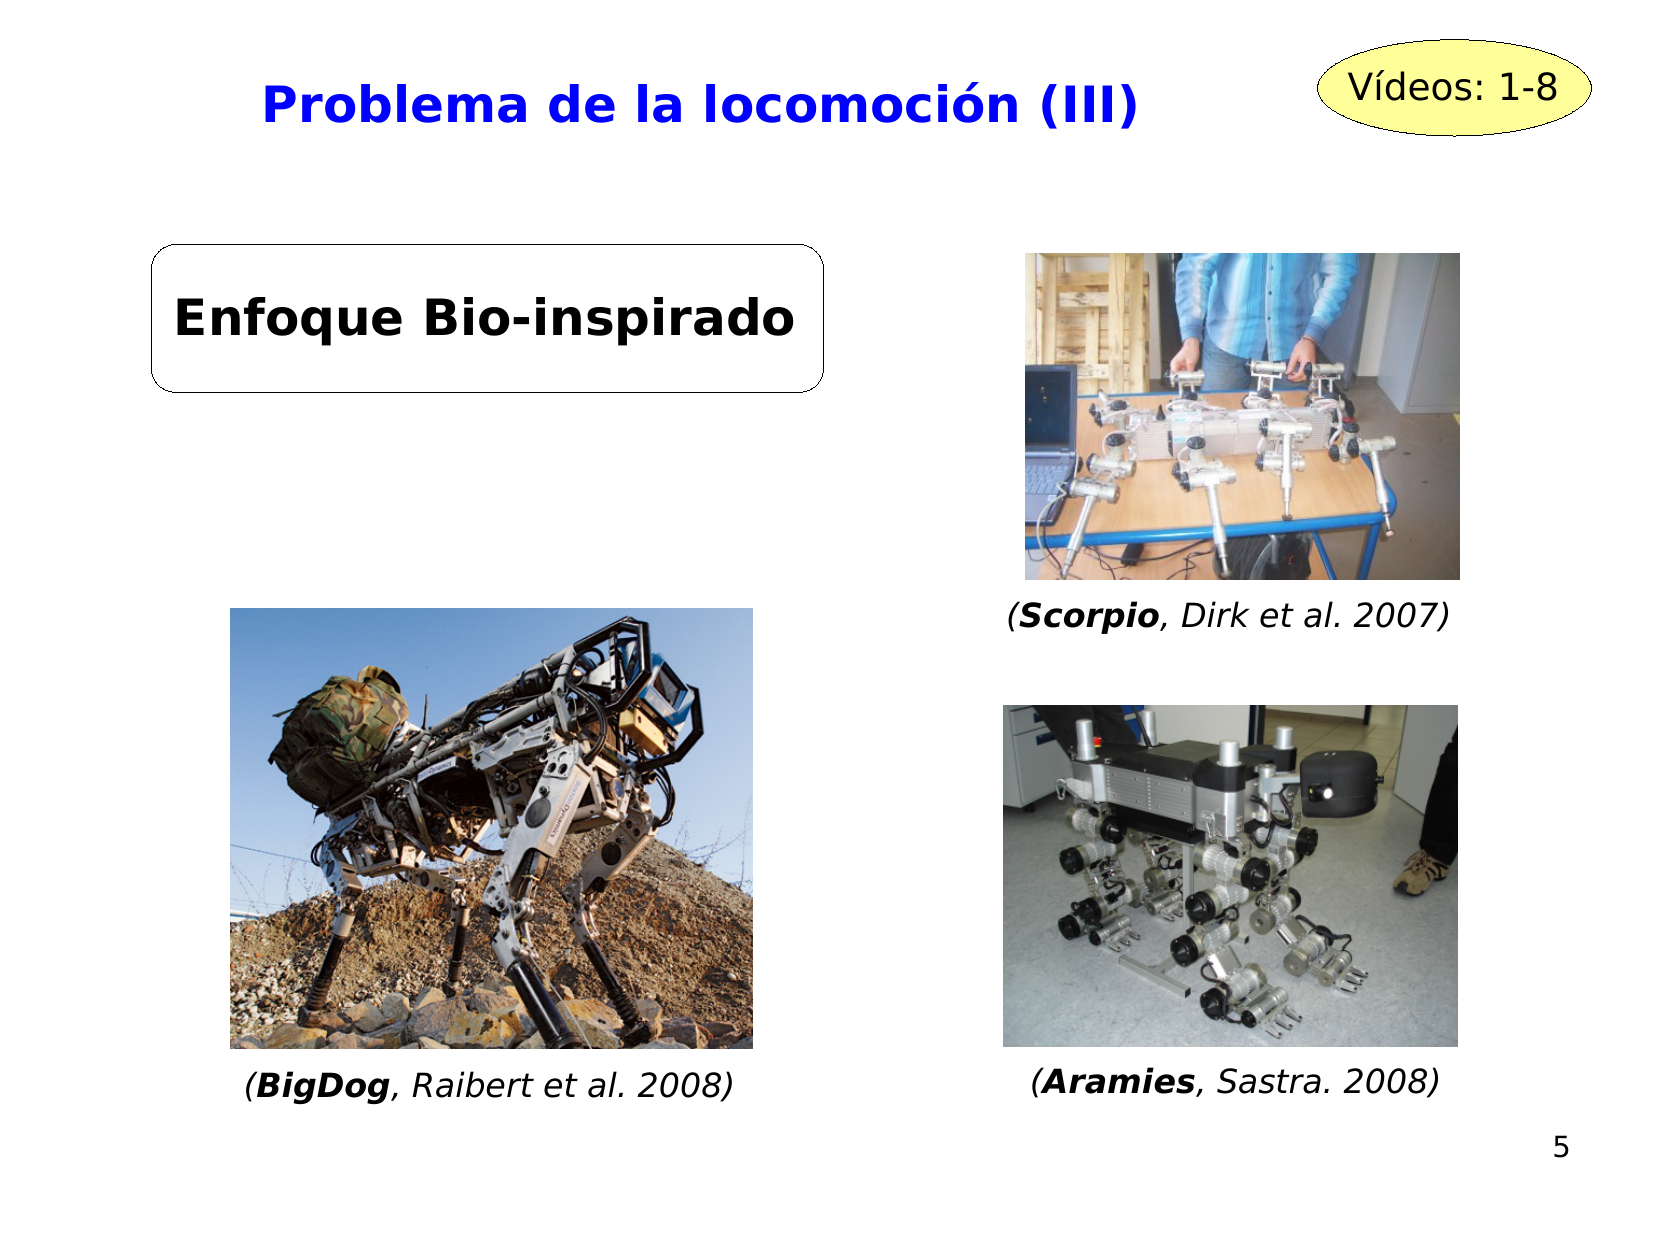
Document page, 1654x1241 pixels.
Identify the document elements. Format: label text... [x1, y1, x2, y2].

text_box [1347, 39, 1562, 58]
text_box (BigDog, Raibert et al. 2008) [228, 1059, 752, 1113]
text_box Vídeos: 1-8 [1332, 58, 1574, 118]
text_box (Scorpio, Dirk et al. 2007) [991, 589, 1468, 643]
text_box [1574, 64, 1592, 112]
text_box [1317, 66, 1332, 110]
picture [1003, 705, 1458, 1047]
picture [1025, 253, 1460, 580]
text_box Enfoque Bio-inspirado [159, 281, 812, 355]
text_box (Aramies, Sastra. 2008) [1015, 1055, 1457, 1109]
text_box Problema de la locomoción (III) [246, 69, 1156, 143]
text_box [1347, 118, 1562, 137]
picture [230, 608, 753, 1050]
